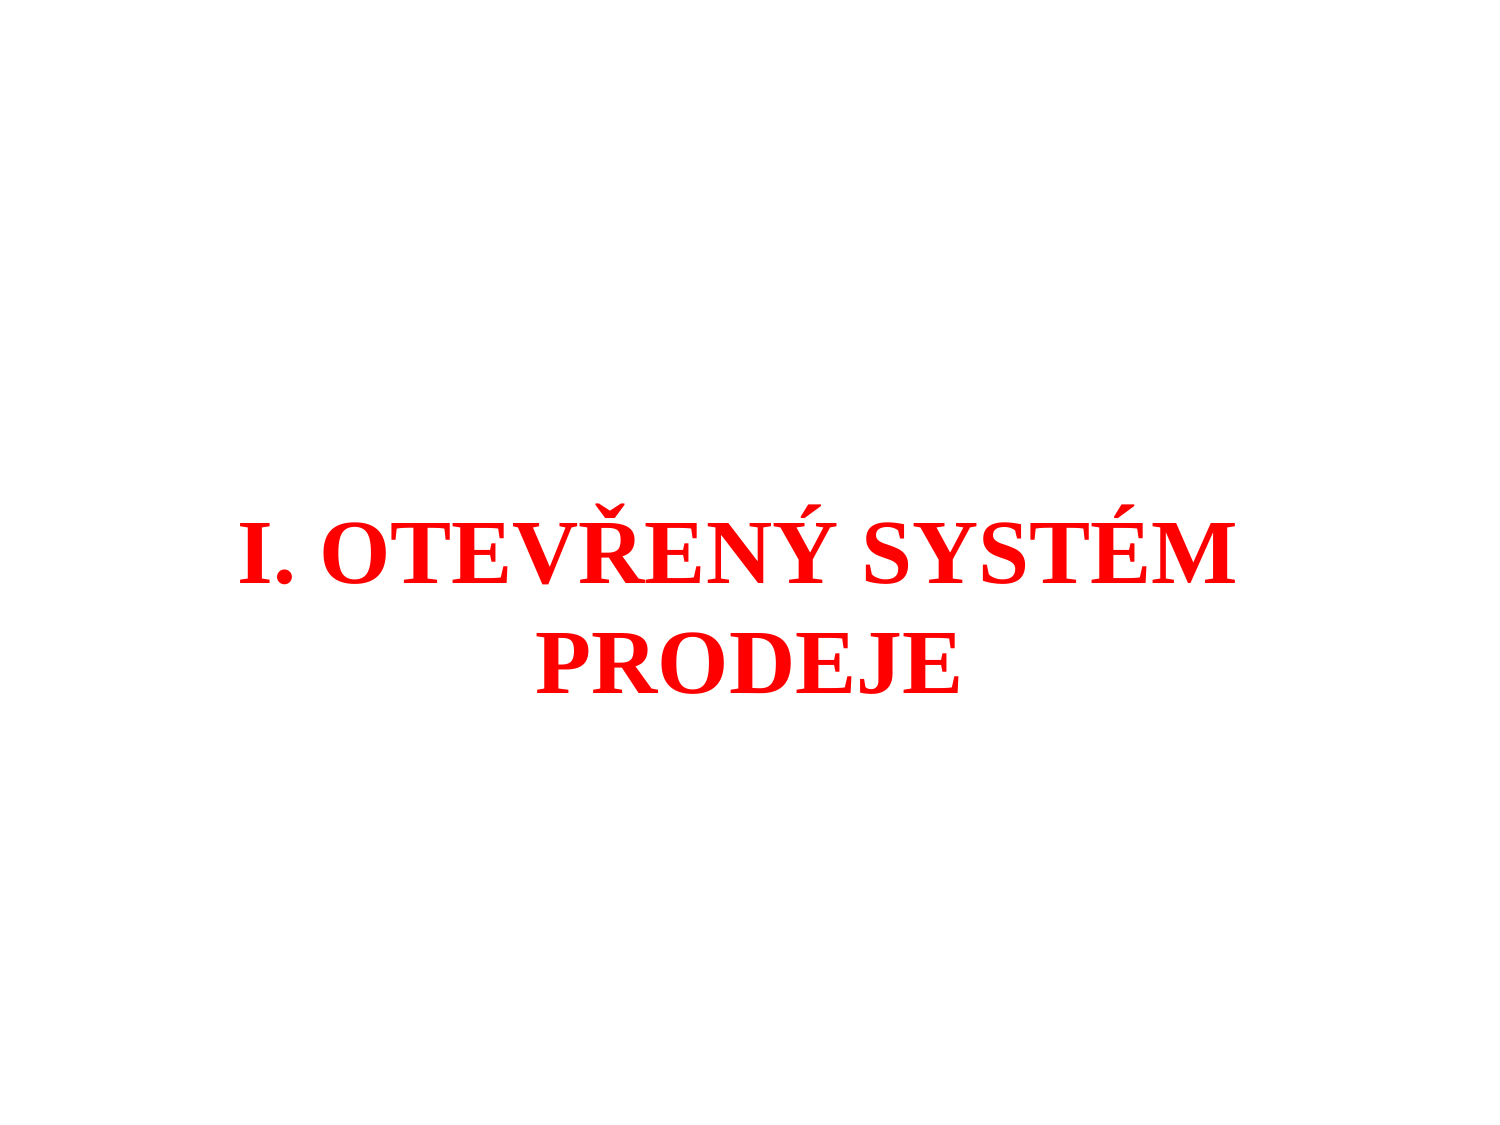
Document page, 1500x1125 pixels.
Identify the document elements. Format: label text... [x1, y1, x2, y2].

text_box I. OTEVŘENÝ SYSTÉM PRODEJE [0, 45, 1500, 586]
